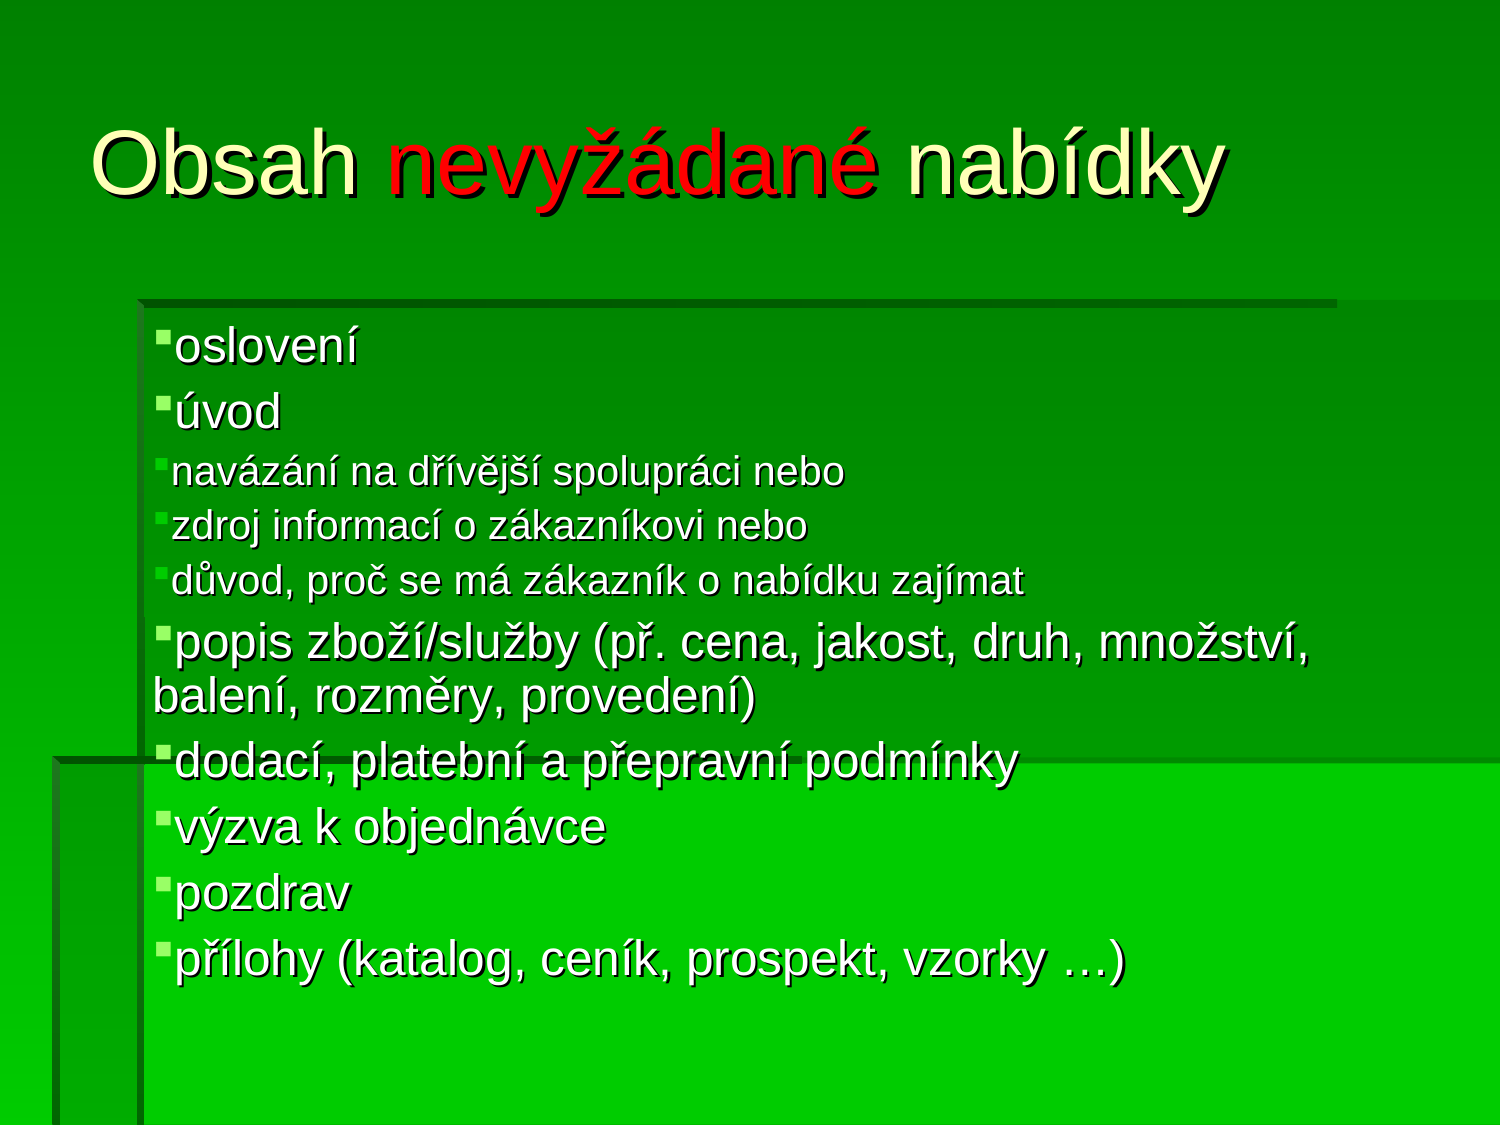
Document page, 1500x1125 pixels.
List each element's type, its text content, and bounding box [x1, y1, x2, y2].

list oslovení úvod navázání na dřívější spolupráci nebo zdroj informací o zákazníkovi nebo důvod, proč se má zákazník o nabídku zajímat popis zboží/služby (př. cena, jakost, druh, množství, balení, rozměry, provedení) dodací, platební a přepravní podmínky výzva k objednávce pozdrav přílohy (katalog, ceník, prospekt, vzorky …)‏ [137, 312, 1451, 1001]
title Obsah nevyžádané nabídky [75, 39, 1451, 276]
